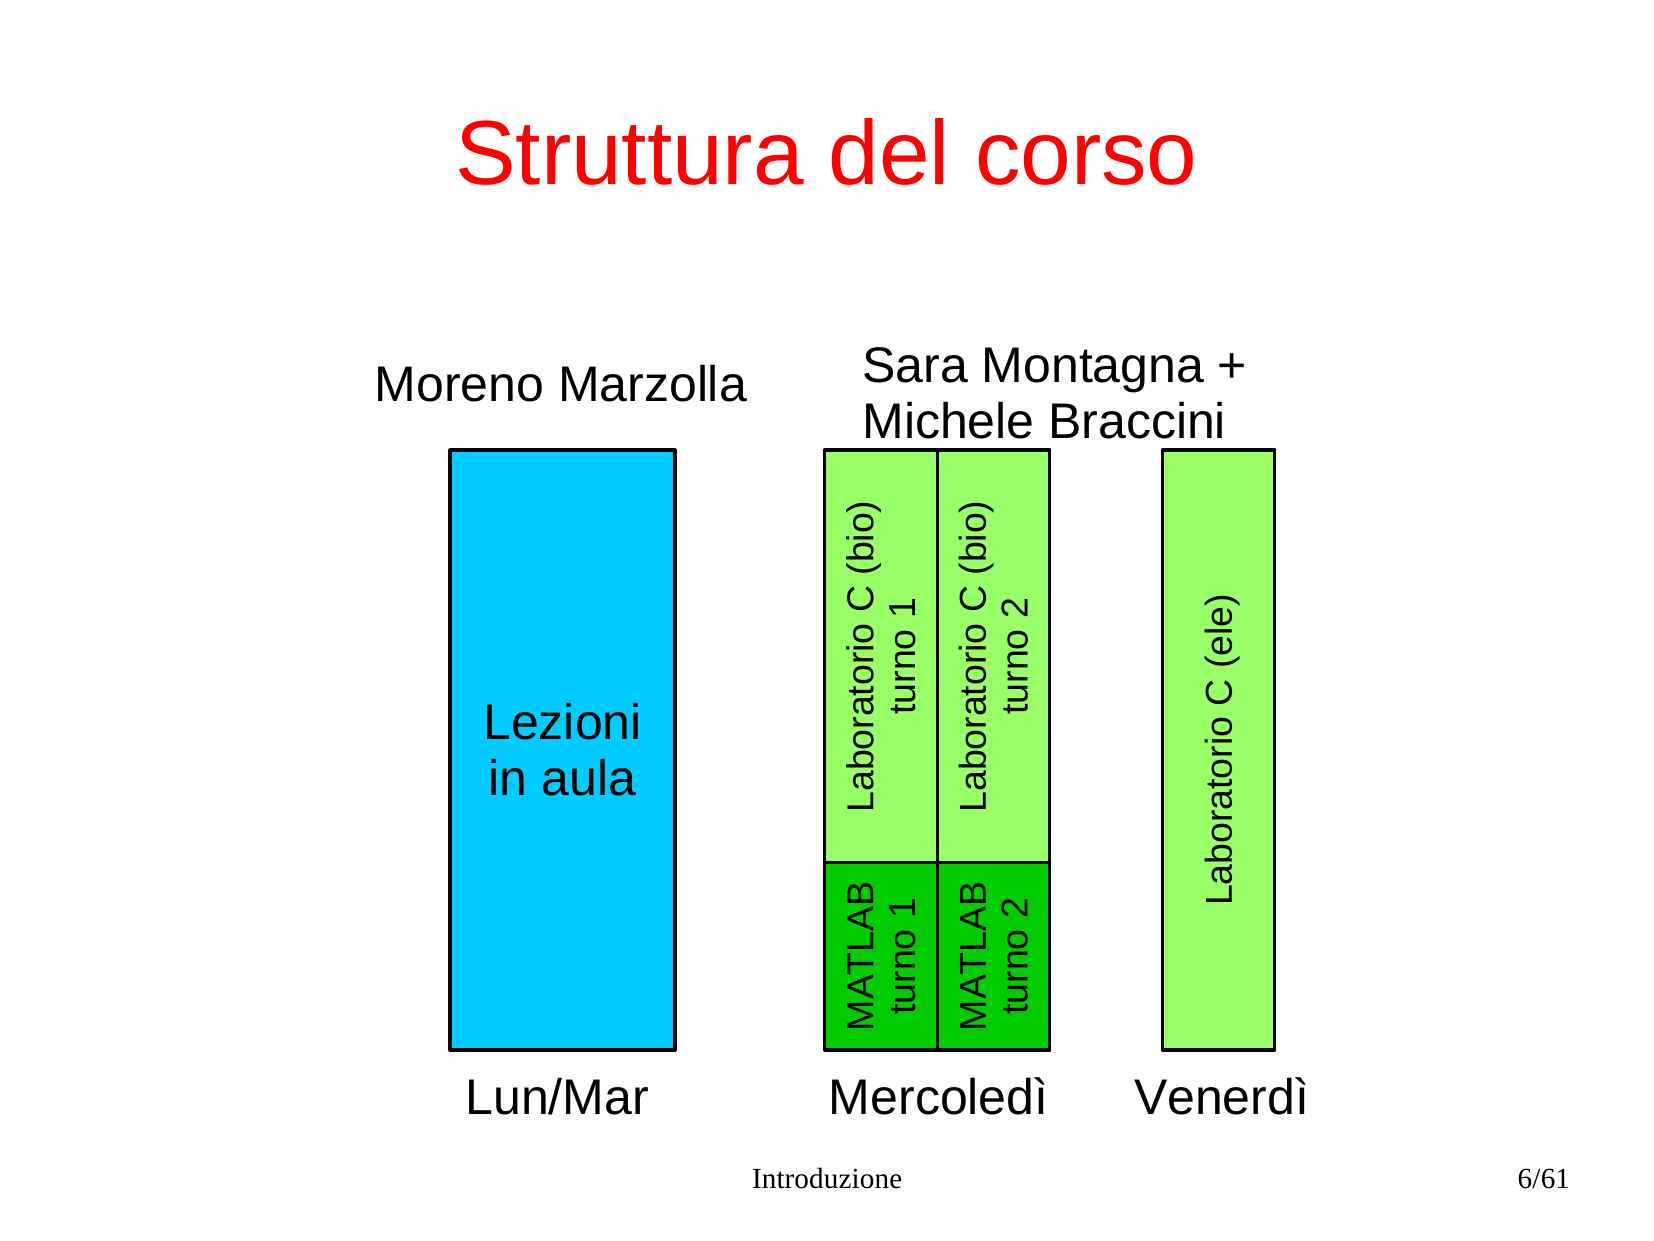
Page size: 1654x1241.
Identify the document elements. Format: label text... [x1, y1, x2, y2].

text_box Laboratorio C (bio) turno 2 [937, 450, 1050, 862]
text_box Venerdì [1134, 1069, 1310, 1126]
text_box MATLAB turno 2 [937, 862, 1050, 1051]
text_box Lun/Mar [465, 1069, 650, 1126]
text_box Laboratorio C (ele) [1162, 450, 1275, 1051]
text_box Laboratorio C (bio) turno 1 [824, 450, 937, 862]
text_box MATLAB turno 1 [824, 862, 937, 1051]
text_box Moreno Marzolla [374, 356, 751, 413]
text_box Lezioni in aula [450, 450, 676, 1051]
text_box Sara Montagna + Michele Braccini [862, 337, 1276, 450]
text_box Mercoledì [828, 1069, 1049, 1126]
title Struttura del corso [82, 49, 1571, 257]
